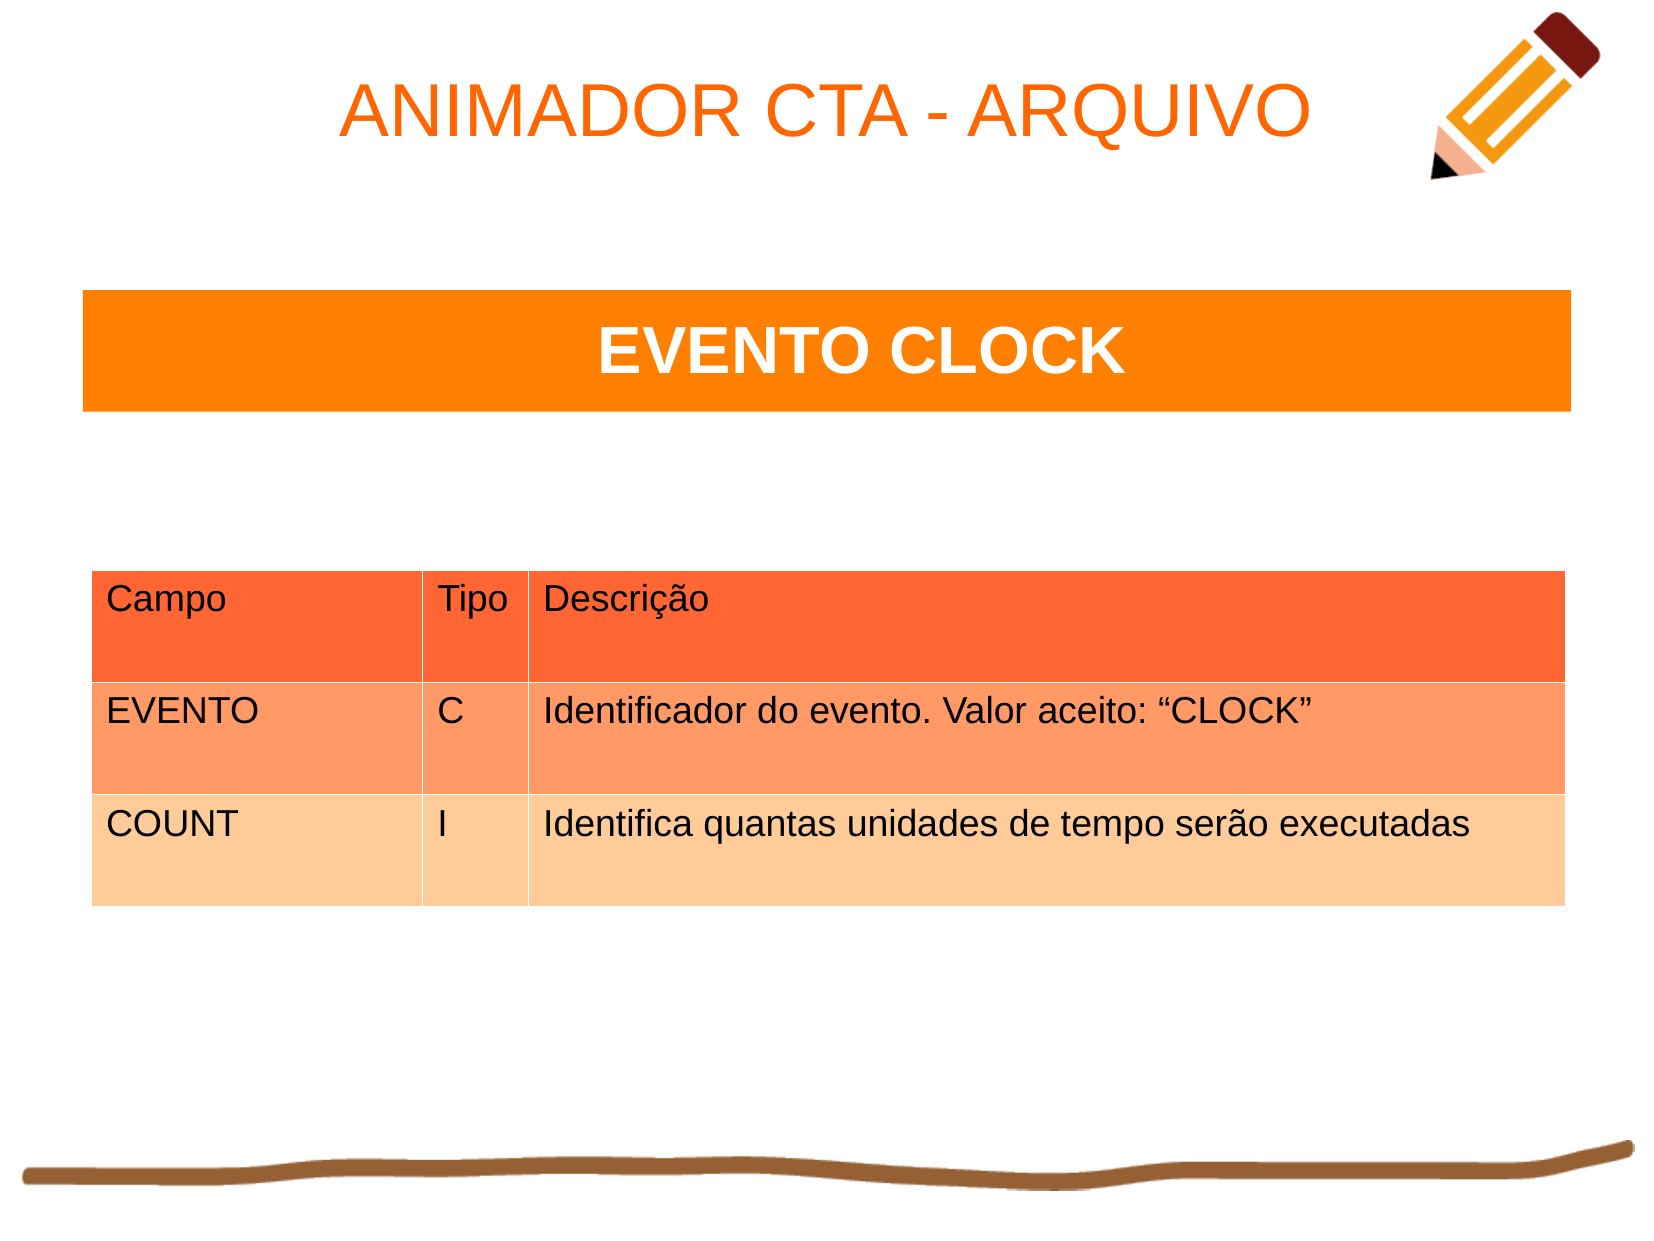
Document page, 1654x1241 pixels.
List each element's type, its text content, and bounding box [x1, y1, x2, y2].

table_cell Identifica quantas unidades de tempo serão executadas [529, 795, 1565, 906]
table_cell I [423, 795, 528, 906]
picture [1430, 12, 1601, 181]
title ANIMADOR CTA - ARQUIVO [82, 49, 1571, 172]
picture [22, 1140, 1635, 1191]
table_header Campo [92, 571, 422, 682]
table_header Descrição [529, 571, 1565, 682]
table_cell Identificador do evento. Valor aceito: “CLOCK” [529, 683, 1565, 794]
table_cell COUNT [92, 795, 422, 906]
table_cell EVENTO [92, 683, 422, 794]
list EVENTO CLOCK [82, 290, 1572, 412]
table_header Tipo [423, 571, 528, 682]
table_cell C [423, 683, 528, 794]
